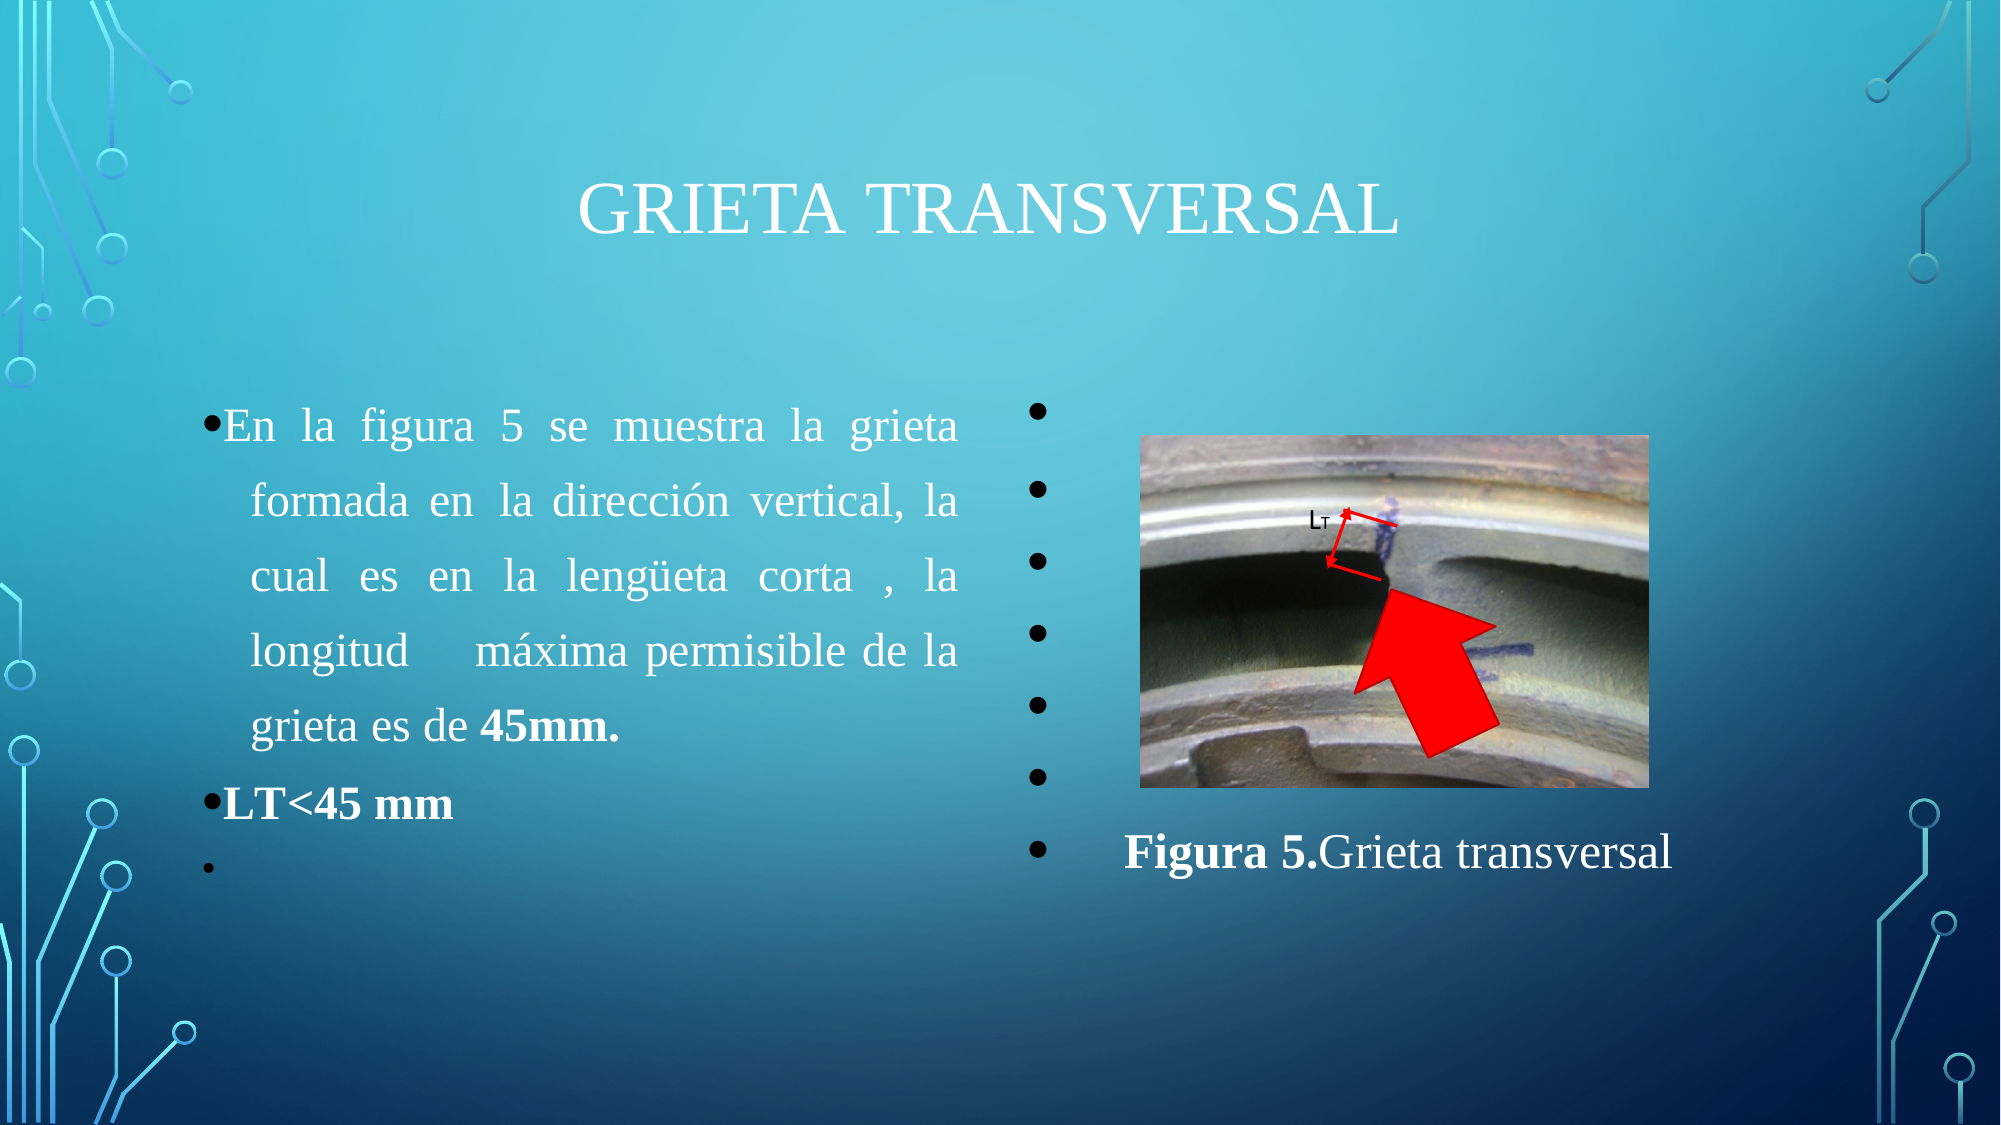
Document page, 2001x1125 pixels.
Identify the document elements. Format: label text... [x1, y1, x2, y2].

list En la figura 5 se muestra la grieta formada en la dirección vertical, la cual es en la lengüeta corta , la longitud máxima permisible de la grieta es de 45mm. LT<45 mm [187, 369, 988, 1043]
picture [1140, 435, 1649, 788]
text_box [1325, 512, 1352, 564]
text_box [1358, 592, 1496, 755]
title Grieta transversal [187, 101, 1813, 318]
text_box LT [1308, 507, 1333, 545]
list Figura 5.Grieta transversal [1012, 369, 1813, 951]
